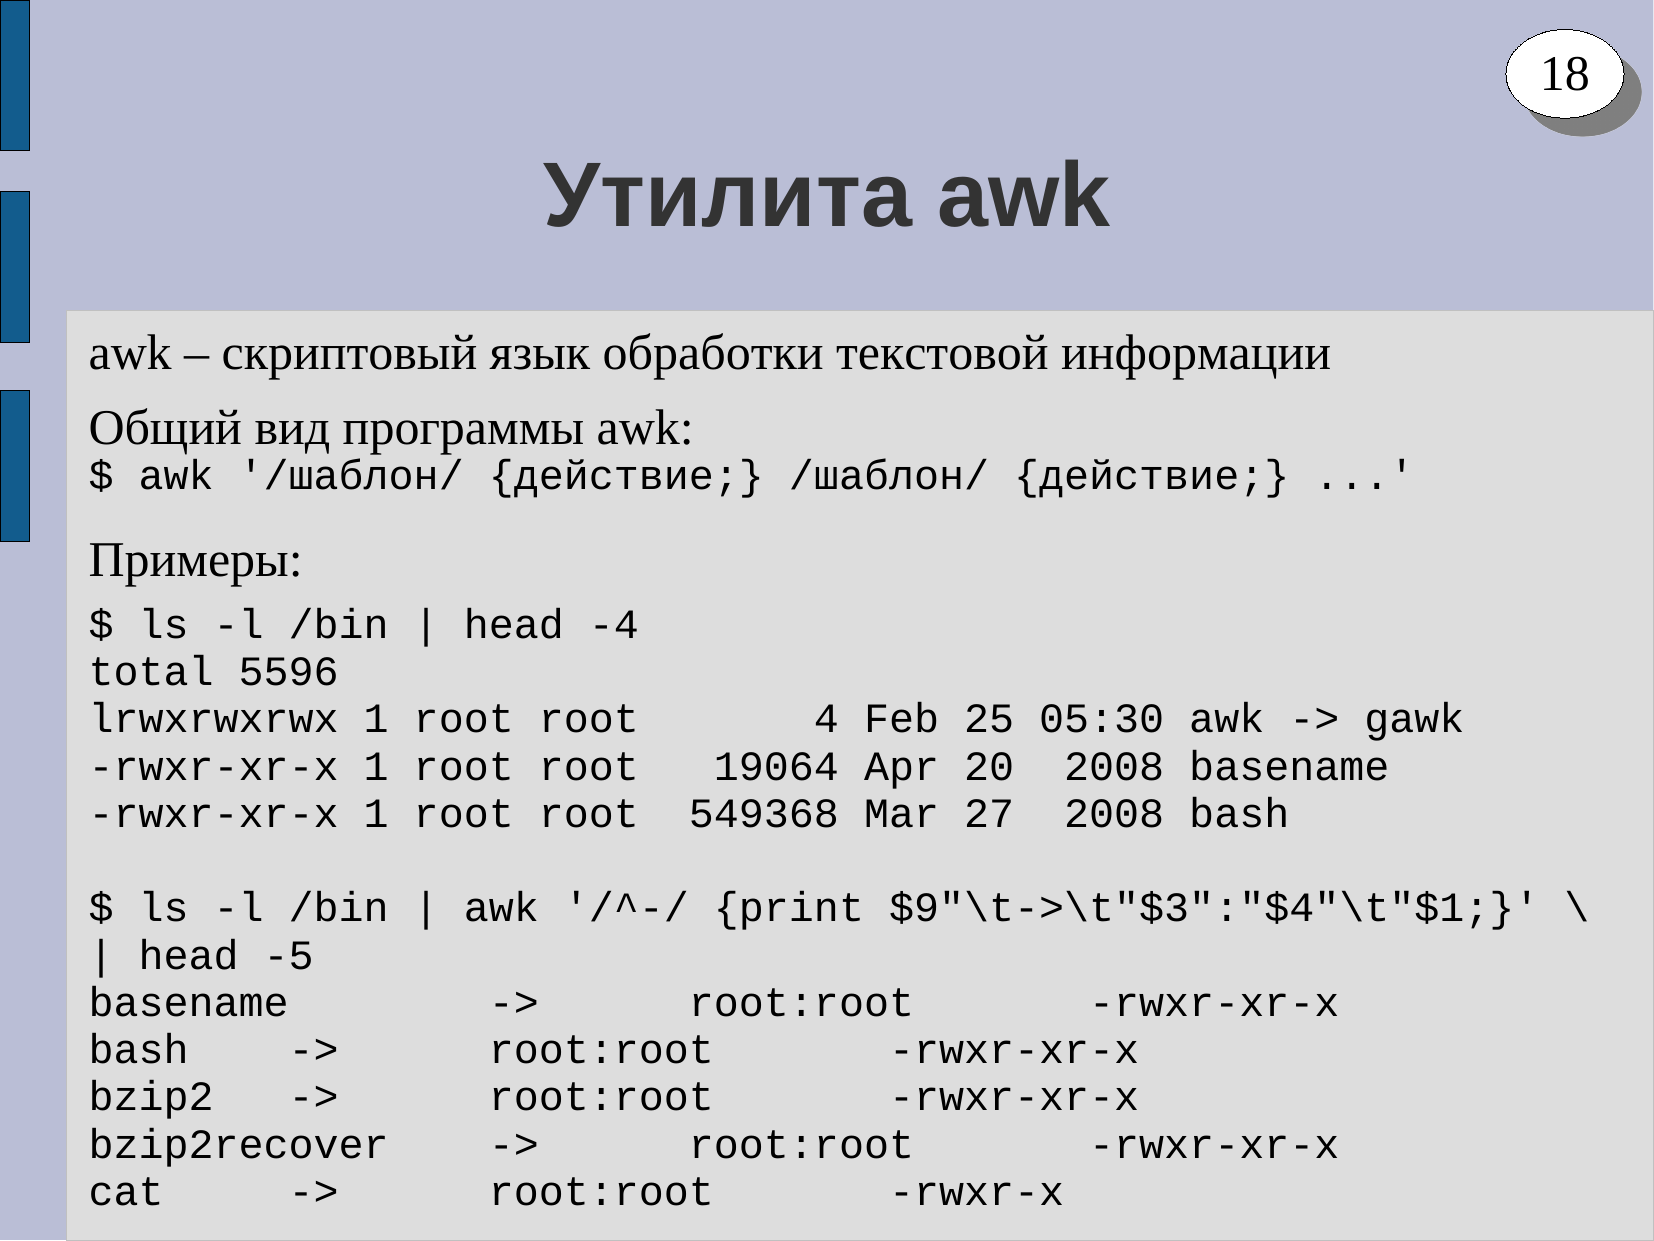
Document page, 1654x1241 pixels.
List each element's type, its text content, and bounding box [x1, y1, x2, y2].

text_box 18 [1505, 29, 1625, 119]
text_box Общий вид программы awk: $ awk '/шаблон/ {действие;} /шаблон/ {действие;} ...' [88, 399, 1427, 504]
text_box $ ls -l /bin | head -4 total 5596 lrwxrwxrwx 1 root root 4 Feb 25 05:30 awk -> gawk -rwxr-xr-x 1 root root 19064 Apr 20 2008 basename -rwxr-xr-x 1 root root 549368 Mar 27 2008 bash $ ls -l /bin | awk '/^-/ {print $9"\t->\t"$3":"$4"\t"$1;}' \ | head -5 basename -> root:root -rwxr-xr-x bash -> root:root -rwxr-xr-x bzip2 -> root:root -rwxr-xr-x bzip2recover -> root:root -rwxr-xr-x cat -> root:root -rwxr-x [88, 603, 1604, 1235]
text_box Примеры: [88, 531, 303, 587]
text_box awk – скриптовый язык обработки текстовой информации [88, 324, 1333, 381]
title Утилита awk [121, 91, 1534, 299]
